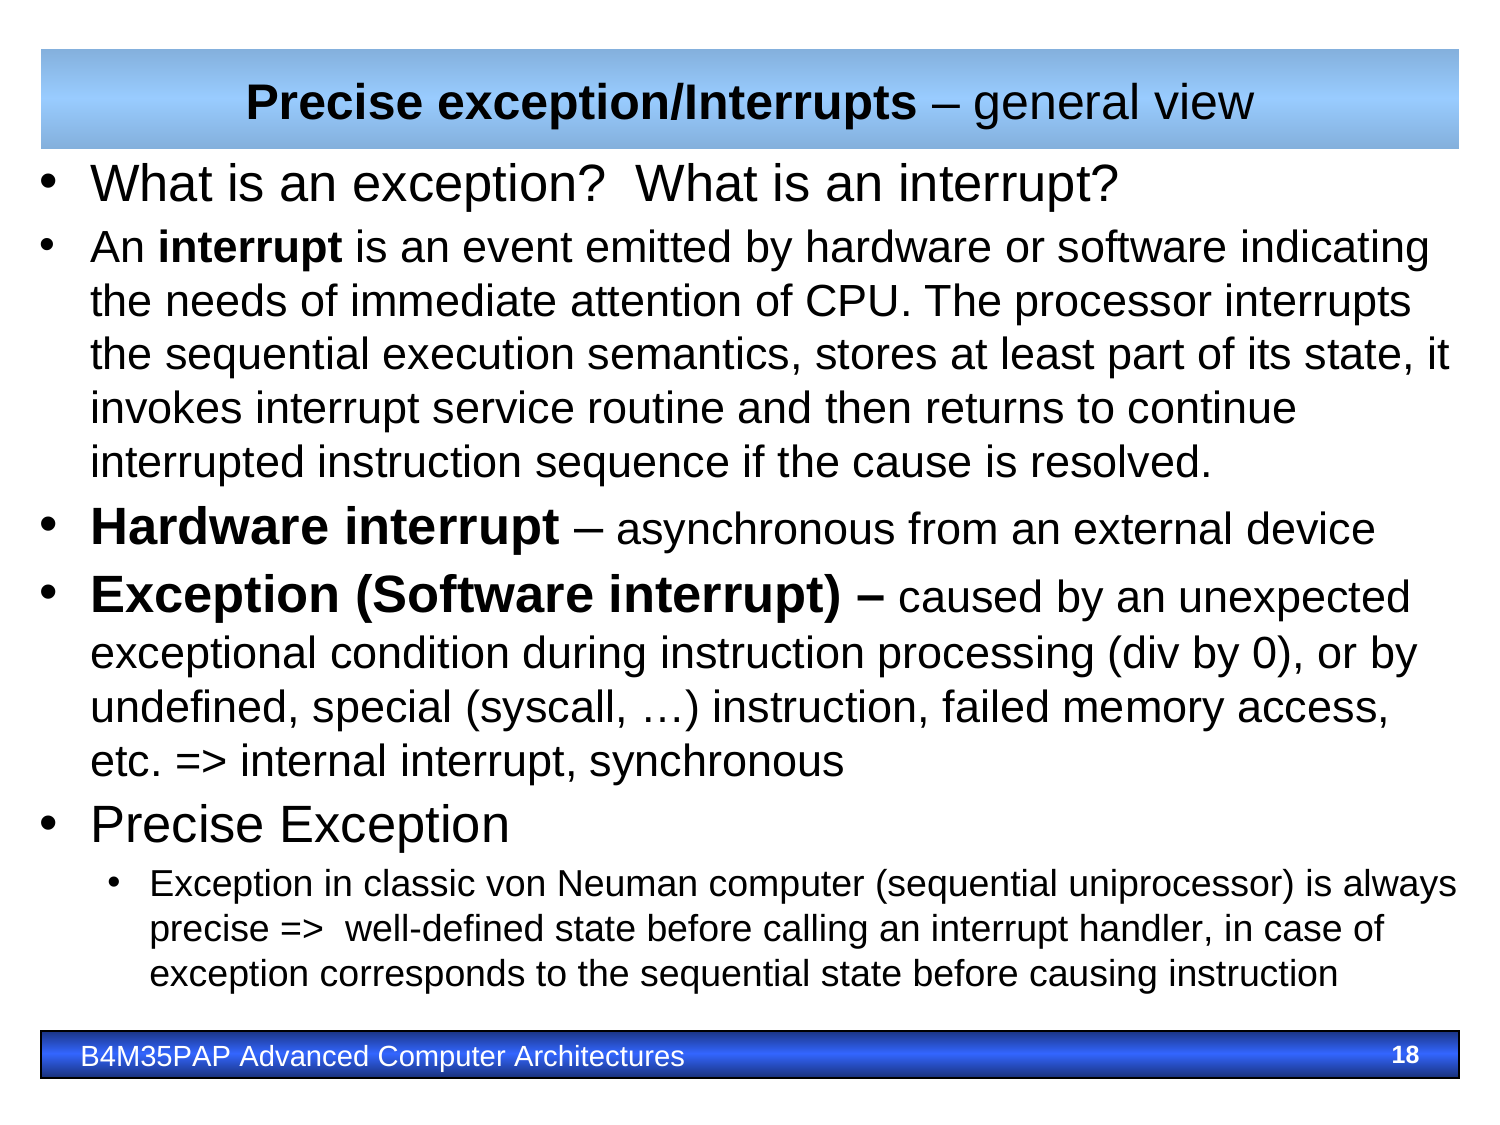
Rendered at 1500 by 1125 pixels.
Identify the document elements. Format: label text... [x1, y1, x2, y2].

list What is an exception? What is an interrupt? An interrupt is an event emitted by hardware or software indicating the needs of immediate attention of CPU. The processor interrupts the sequential execution semantics, stores at least part of its state, it invokes interrupt service routine and then returns to continue interrupted instruction sequence if the cause is resolved. Hardware interrupt – asynchronous from an external device Exception (Software interrupt) – caused by an unexpected exceptional condition during instruction processing (div by 0), or by undefined, special (syscall, …) instruction, failed memory access, etc. => internal interrupt, synchronous Precise Exception Exception in classic von Neuman computer (sequential uniprocessor) is always precise => well-defined state before calling an interrupt handler, in case of exception corresponds to the sequential state before causing instruction [39, 148, 1470, 1041]
title Precise exception/Interrupts – general view [41, 49, 1459, 148]
